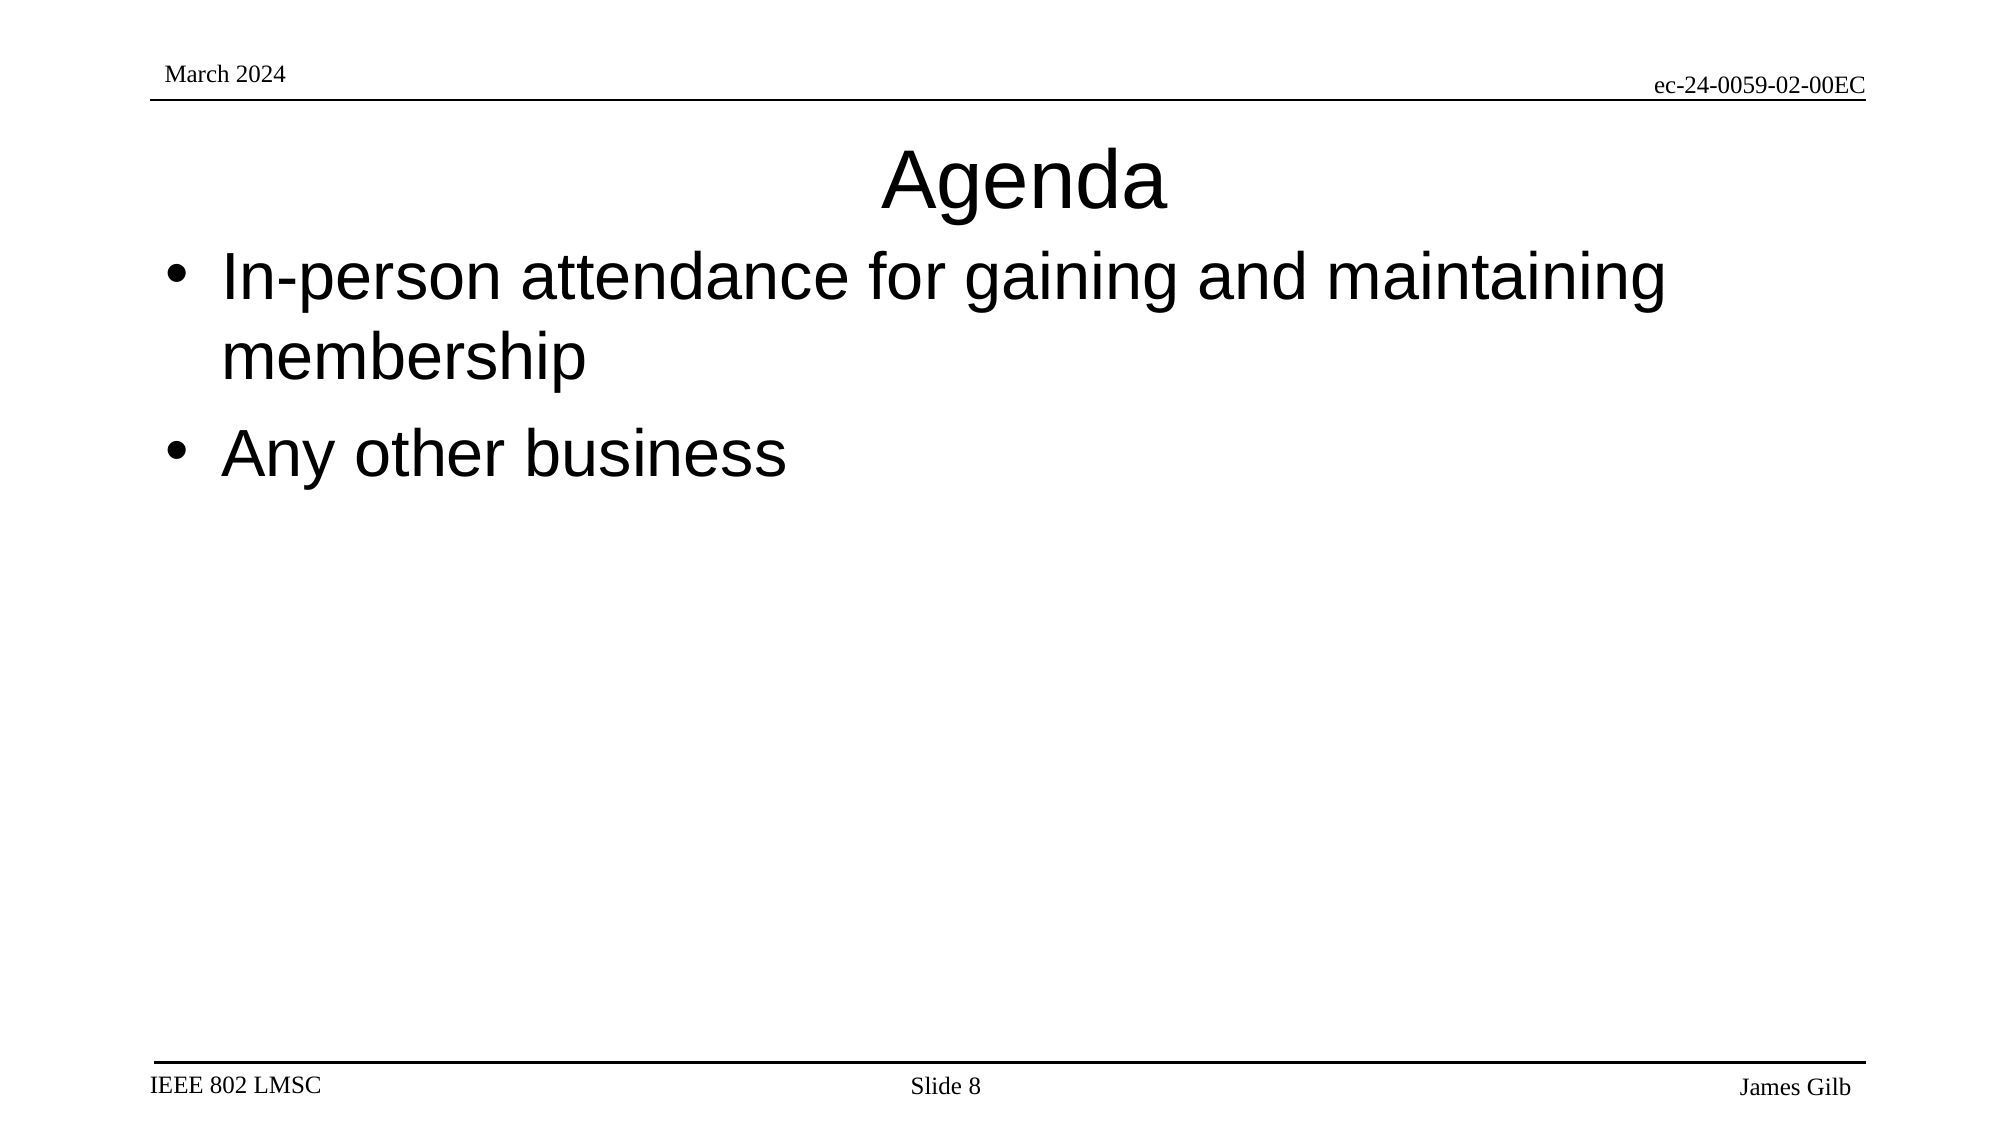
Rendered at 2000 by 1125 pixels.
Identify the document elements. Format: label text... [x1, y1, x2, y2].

list In-person attendance for gaining and maintaining membership Any other business [150, 224, 1900, 1036]
title Agenda [149, 112, 1900, 238]
